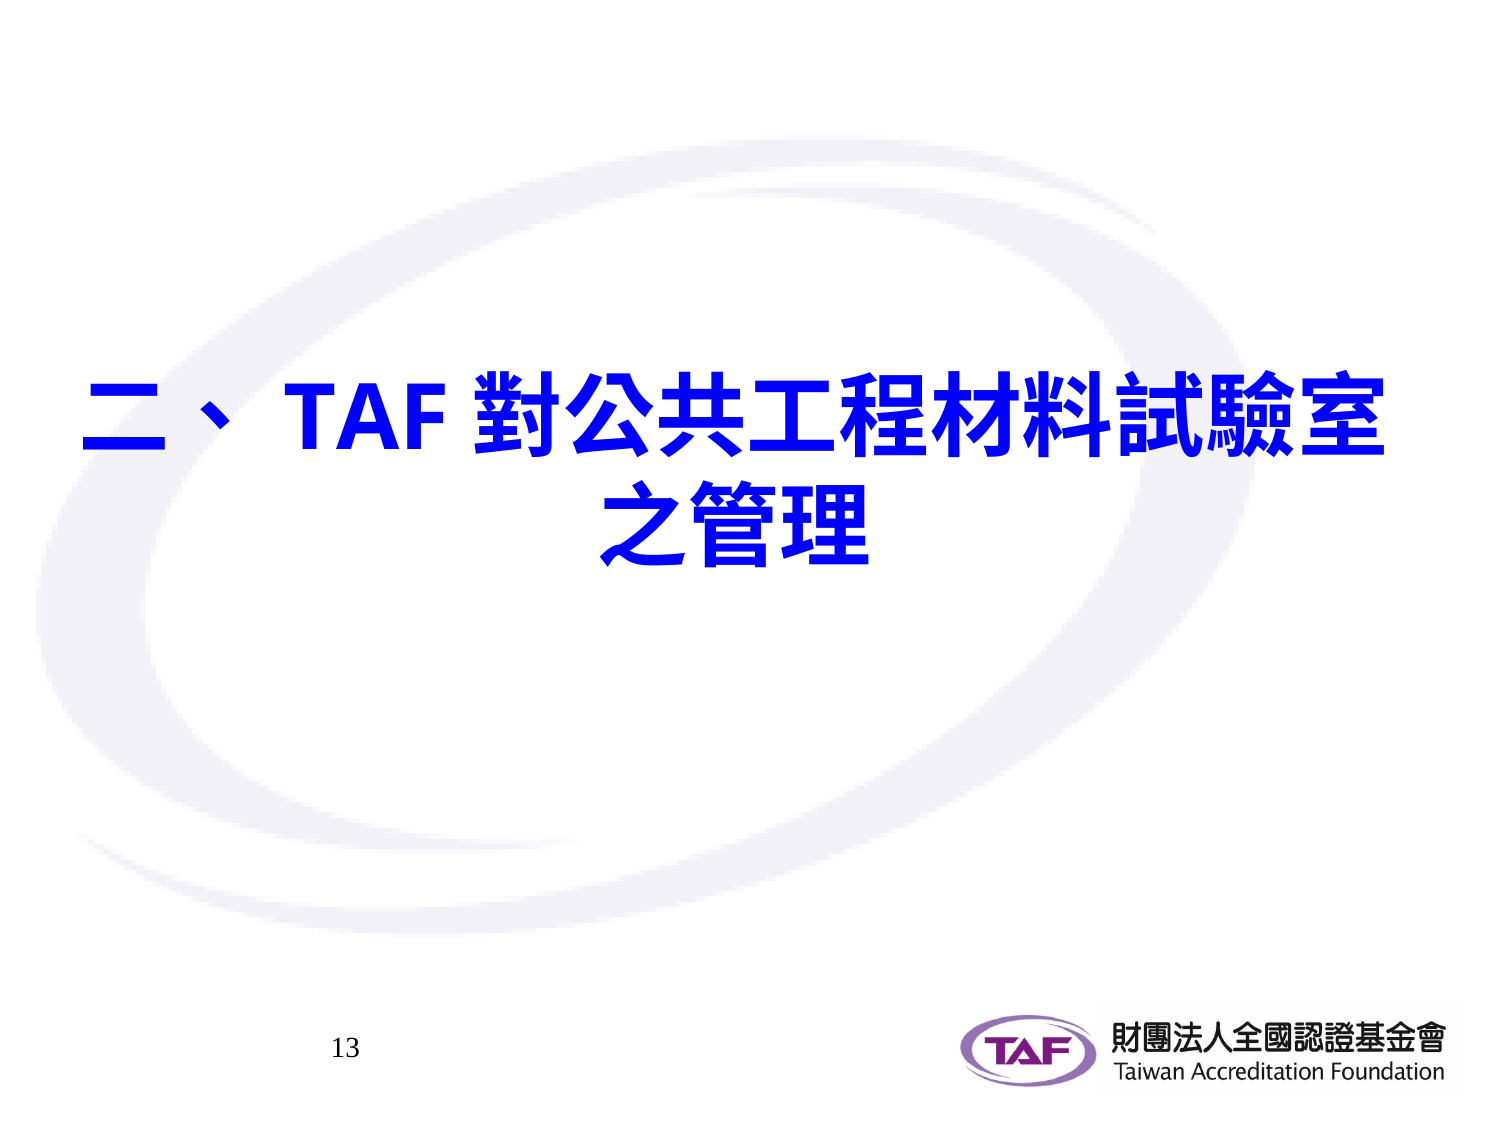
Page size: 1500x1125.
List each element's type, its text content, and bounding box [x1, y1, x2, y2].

picture [937, 999, 1462, 1097]
text_box 二、TAF對公共工程材料試驗室 之管理 [63, 349, 1405, 696]
text_box <編號> [199, 1021, 376, 1125]
